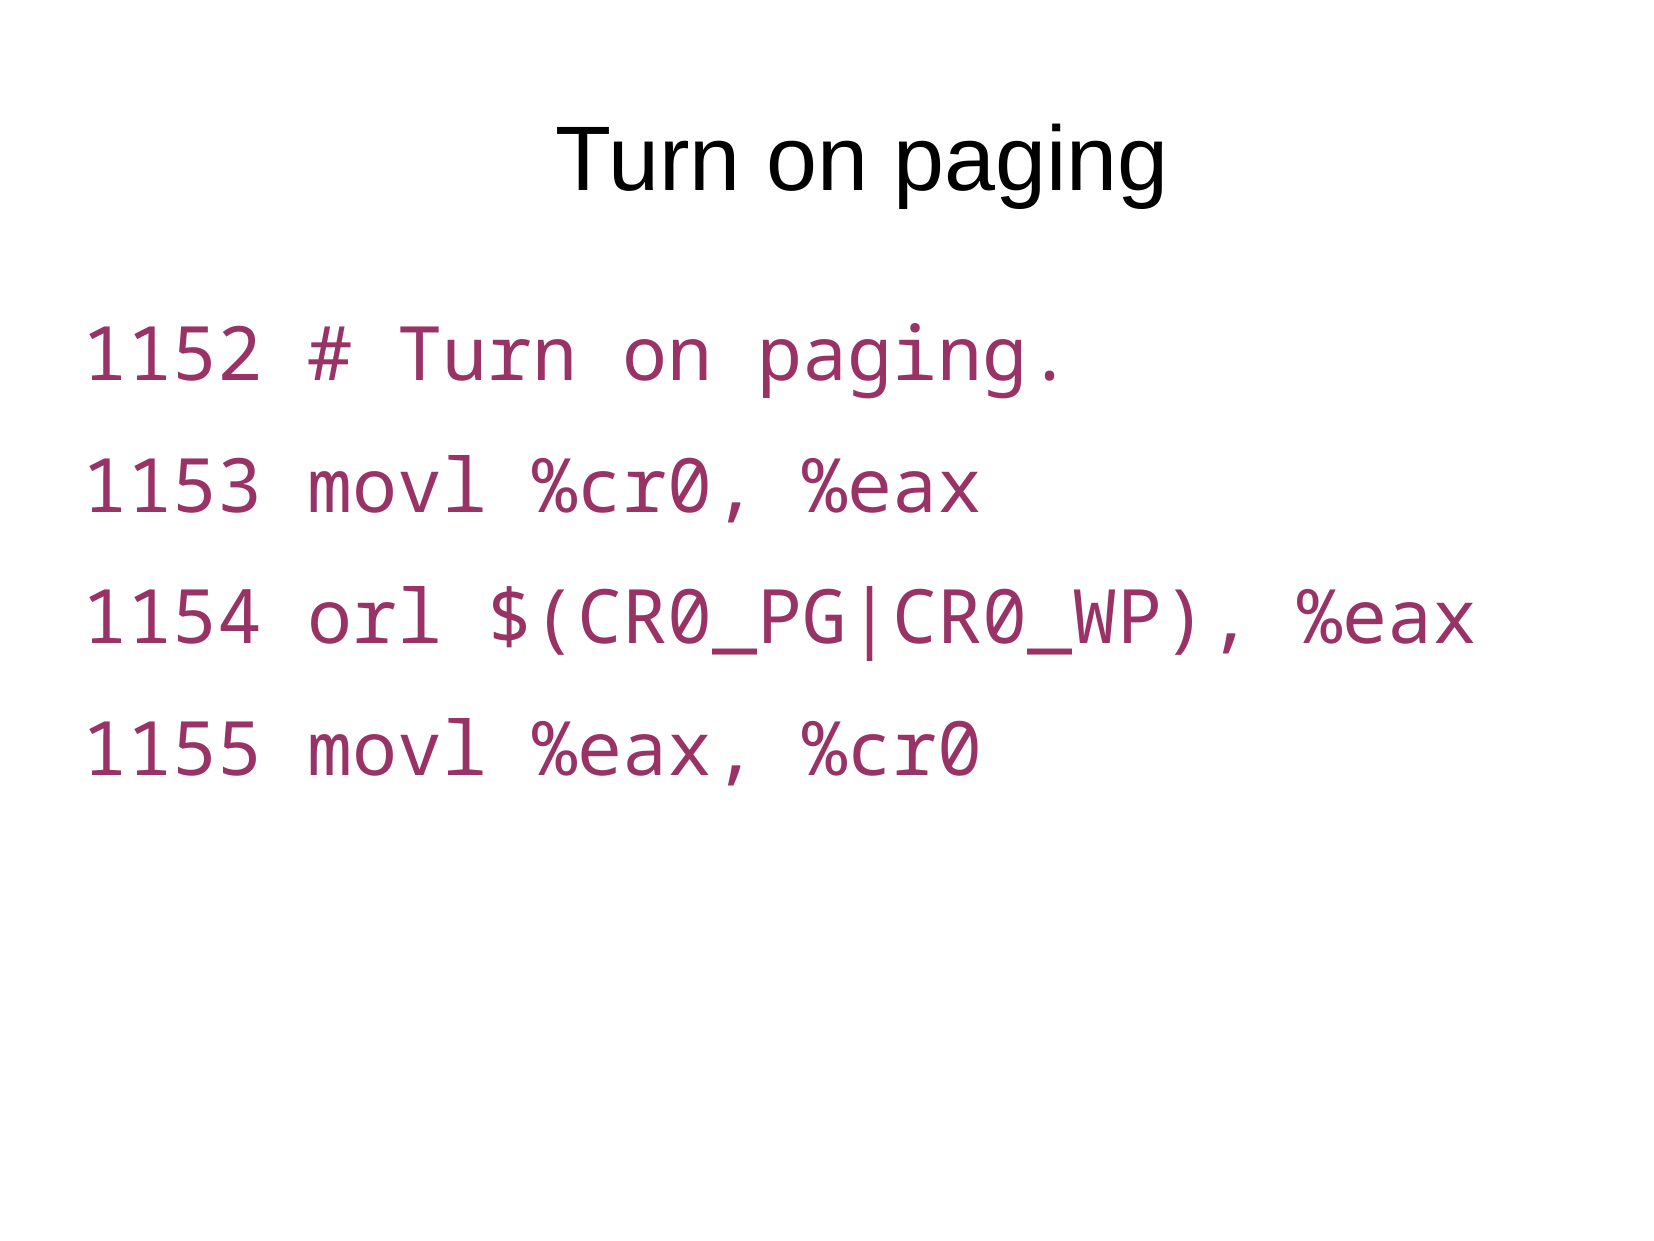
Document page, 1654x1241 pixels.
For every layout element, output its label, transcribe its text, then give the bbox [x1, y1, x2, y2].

title Turn on paging [300, 55, 1426, 263]
list 1152 # Turn on paging. 1153 movl %cr0, %eax 1154 orl $(CR0_PG|CR0_WP), %eax 1155 movl %eax, %cr0 [82, 300, 1571, 1163]
